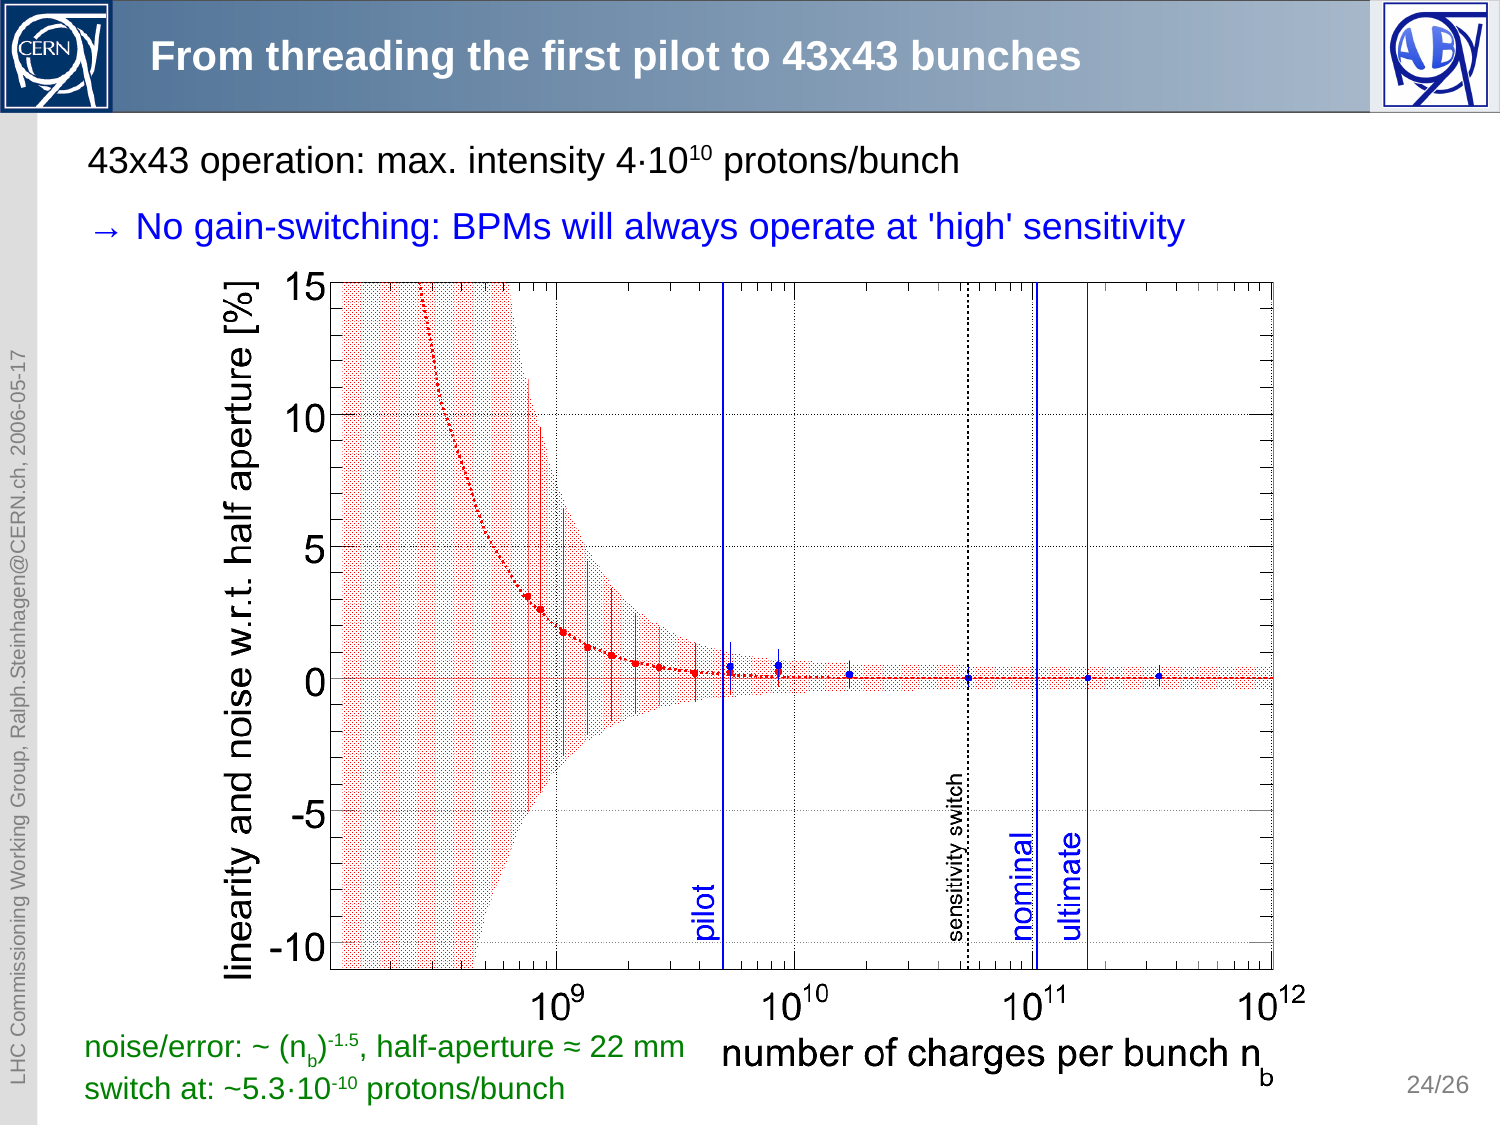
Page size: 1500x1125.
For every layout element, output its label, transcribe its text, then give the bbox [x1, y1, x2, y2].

text_box noise/error: ~ (nb)-1.5, half-aperture ≈ 22 mm switch at: ~5.3·10-10 protons/bunch [69, 1021, 702, 1114]
picture [194, 265, 1329, 1093]
picture [1382, 1, 1489, 108]
picture [0, 0, 113, 113]
list 43x43 operation: max. intensity 4∙1010 protons/bunch → No gain-switching: BPMs will always operate at 'high' sensitivity [87, 137, 1438, 1030]
title From threading the first pilot to 43x43 bunches [150, 0, 1201, 113]
